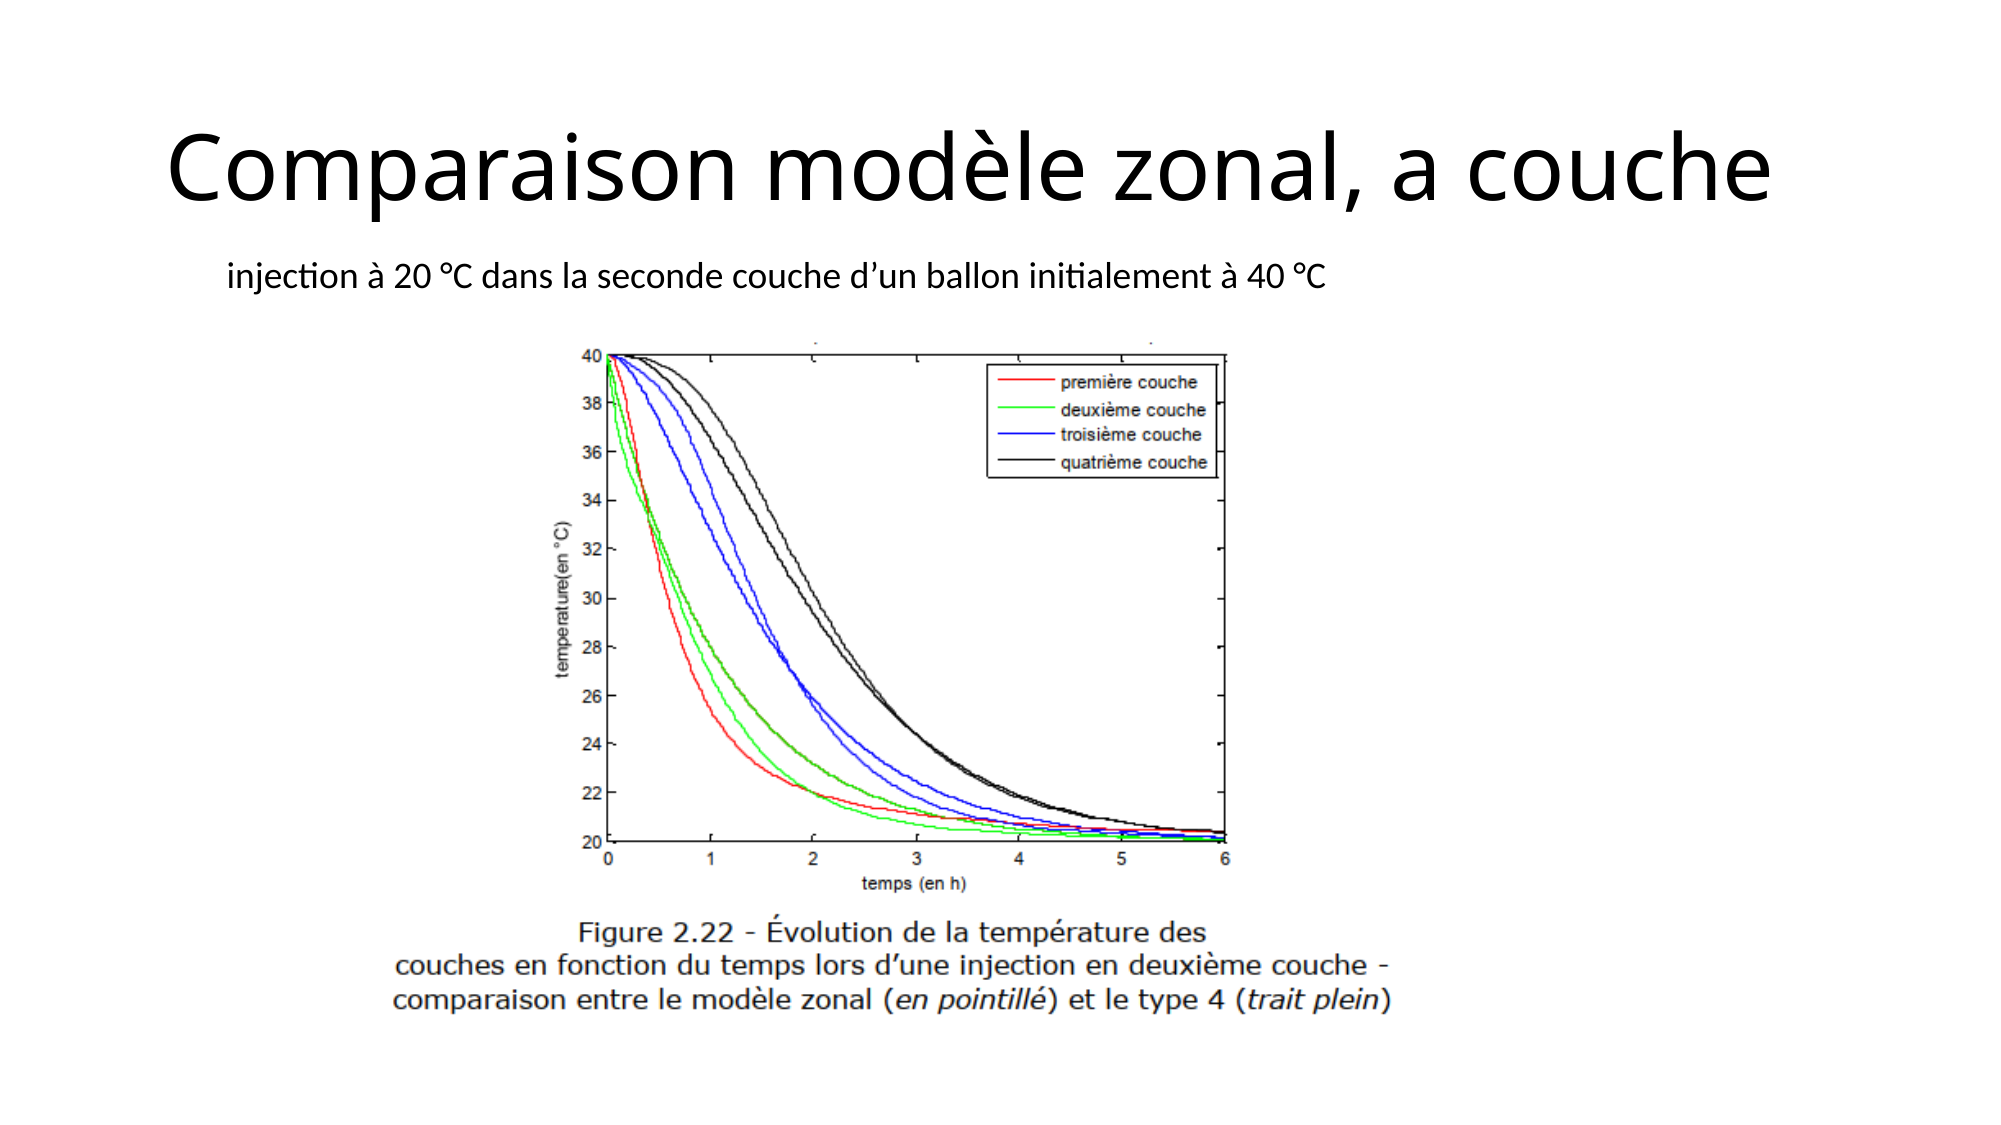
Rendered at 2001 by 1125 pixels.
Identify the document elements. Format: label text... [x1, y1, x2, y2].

title Comparaison modèle zonal, a couche [150, 61, 1876, 280]
picture [379, 315, 1424, 1034]
text_box injection à 20 °C dans la seconde couche d’un ballon initialement à 40 °C [212, 243, 1668, 303]
